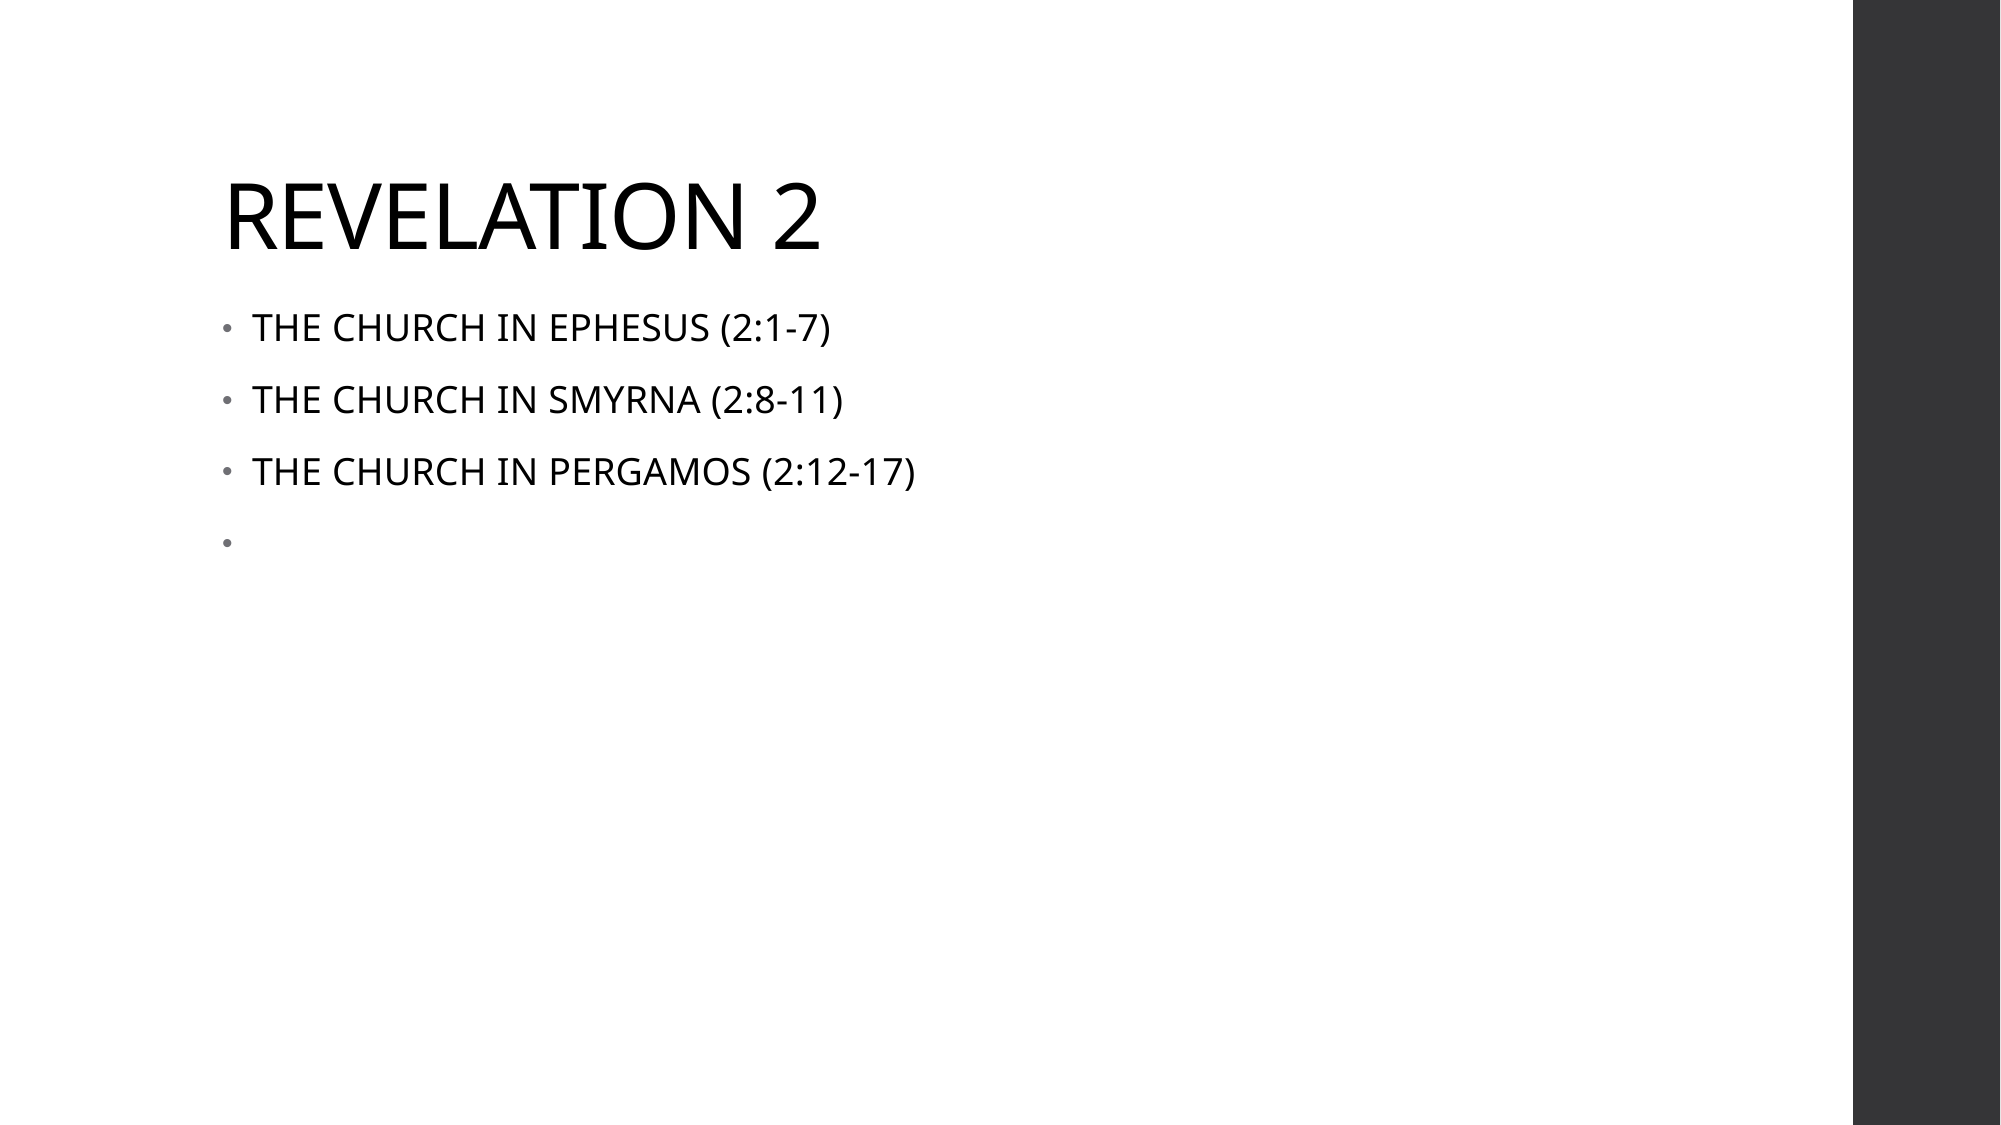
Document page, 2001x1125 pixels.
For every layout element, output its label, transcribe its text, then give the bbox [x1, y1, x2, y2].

title REVELATION 2 [206, 60, 1797, 278]
list THE CHURCH IN EPHESUS (2:1-7) THE CHURCH IN SMYRNA (2:8-11) THE CHURCH IN PERGAMOS (2:12-17) [206, 299, 1617, 1014]
